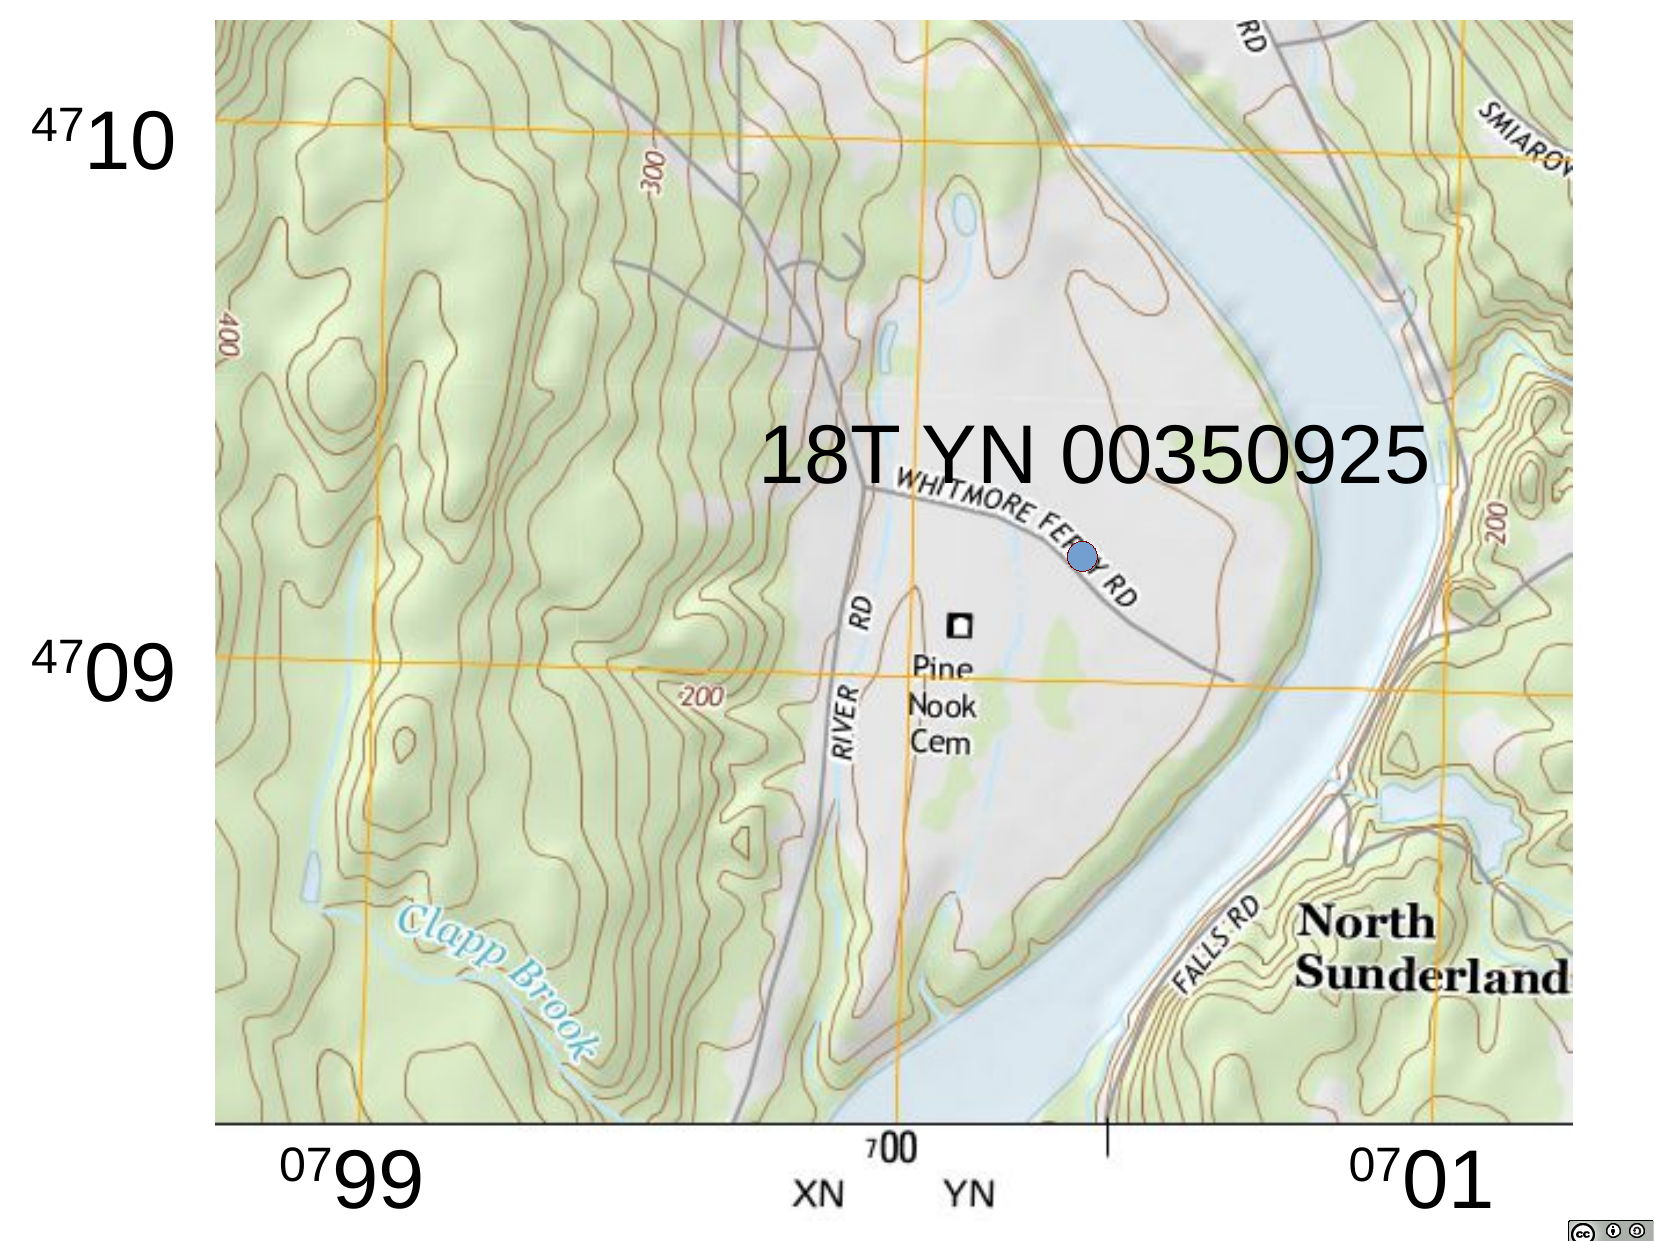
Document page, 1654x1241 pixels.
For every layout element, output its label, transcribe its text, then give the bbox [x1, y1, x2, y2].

picture [215, 20, 1654, 1241]
text_box 0799 [264, 1126, 464, 1235]
text_box 4710 [16, 86, 216, 195]
text_box 18T YN 00350925 [743, 401, 1469, 510]
text_box 0701 [1333, 1126, 1533, 1235]
text_box [1067, 541, 1098, 572]
text_box 4709 [16, 618, 216, 727]
